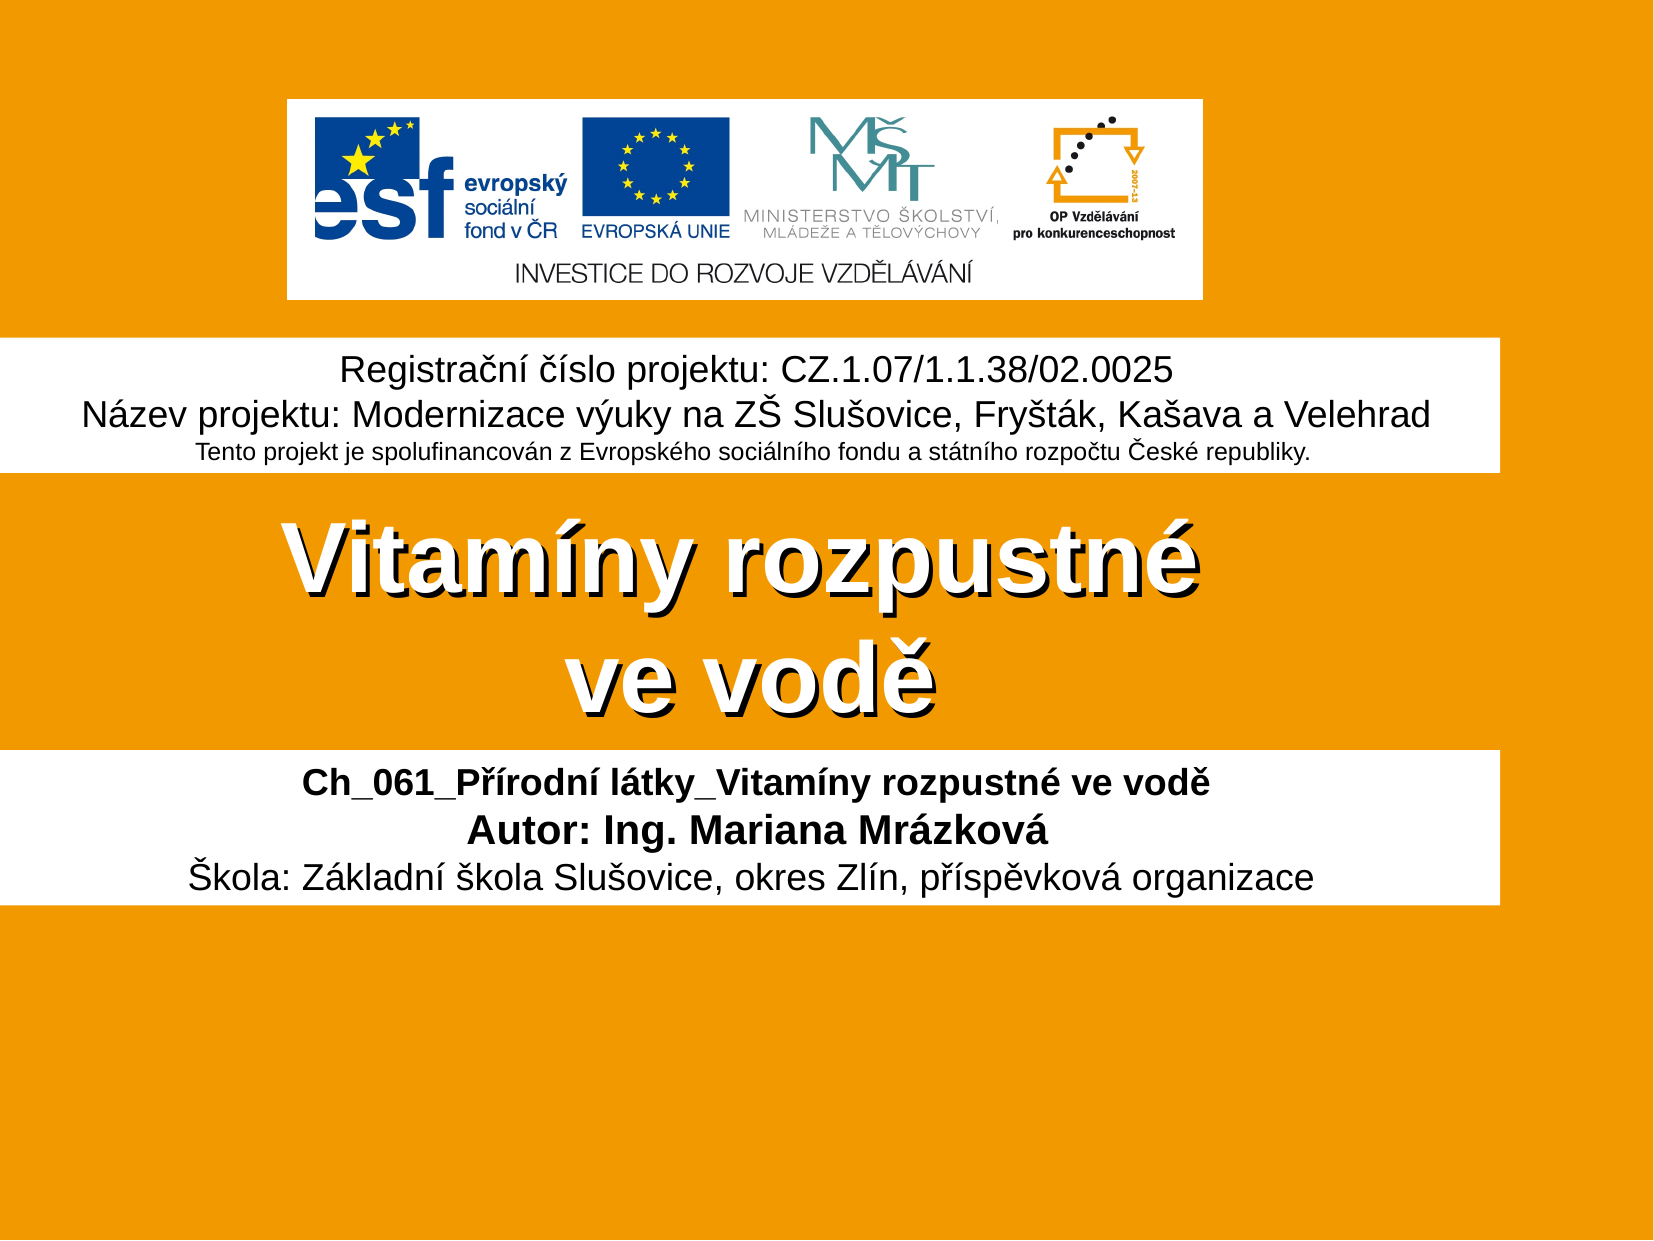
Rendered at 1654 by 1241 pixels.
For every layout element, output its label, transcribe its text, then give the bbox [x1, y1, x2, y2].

title Vitamíny rozpustné ve vodě [112, 484, 1388, 741]
text_box Ch_061_Přírodní látky_Vitamíny rozpustné ve vodě Autor: Ing. Mariana Mrázková Škola: Základní škola Slušovice, okres Zlín, příspěvková organizace [0, 750, 1501, 906]
picture [287, 99, 1203, 300]
text_box Registrační číslo projektu: CZ.1.07/1.1.38/02.0025 Název projektu: Modernizace výuky na ZŠ Slušovice, Fryšták, Kašava a Velehrad Tento projekt je spolufinancován z Evropského sociálního fondu a státního rozpočtu České republiky. [0, 337, 1501, 473]
